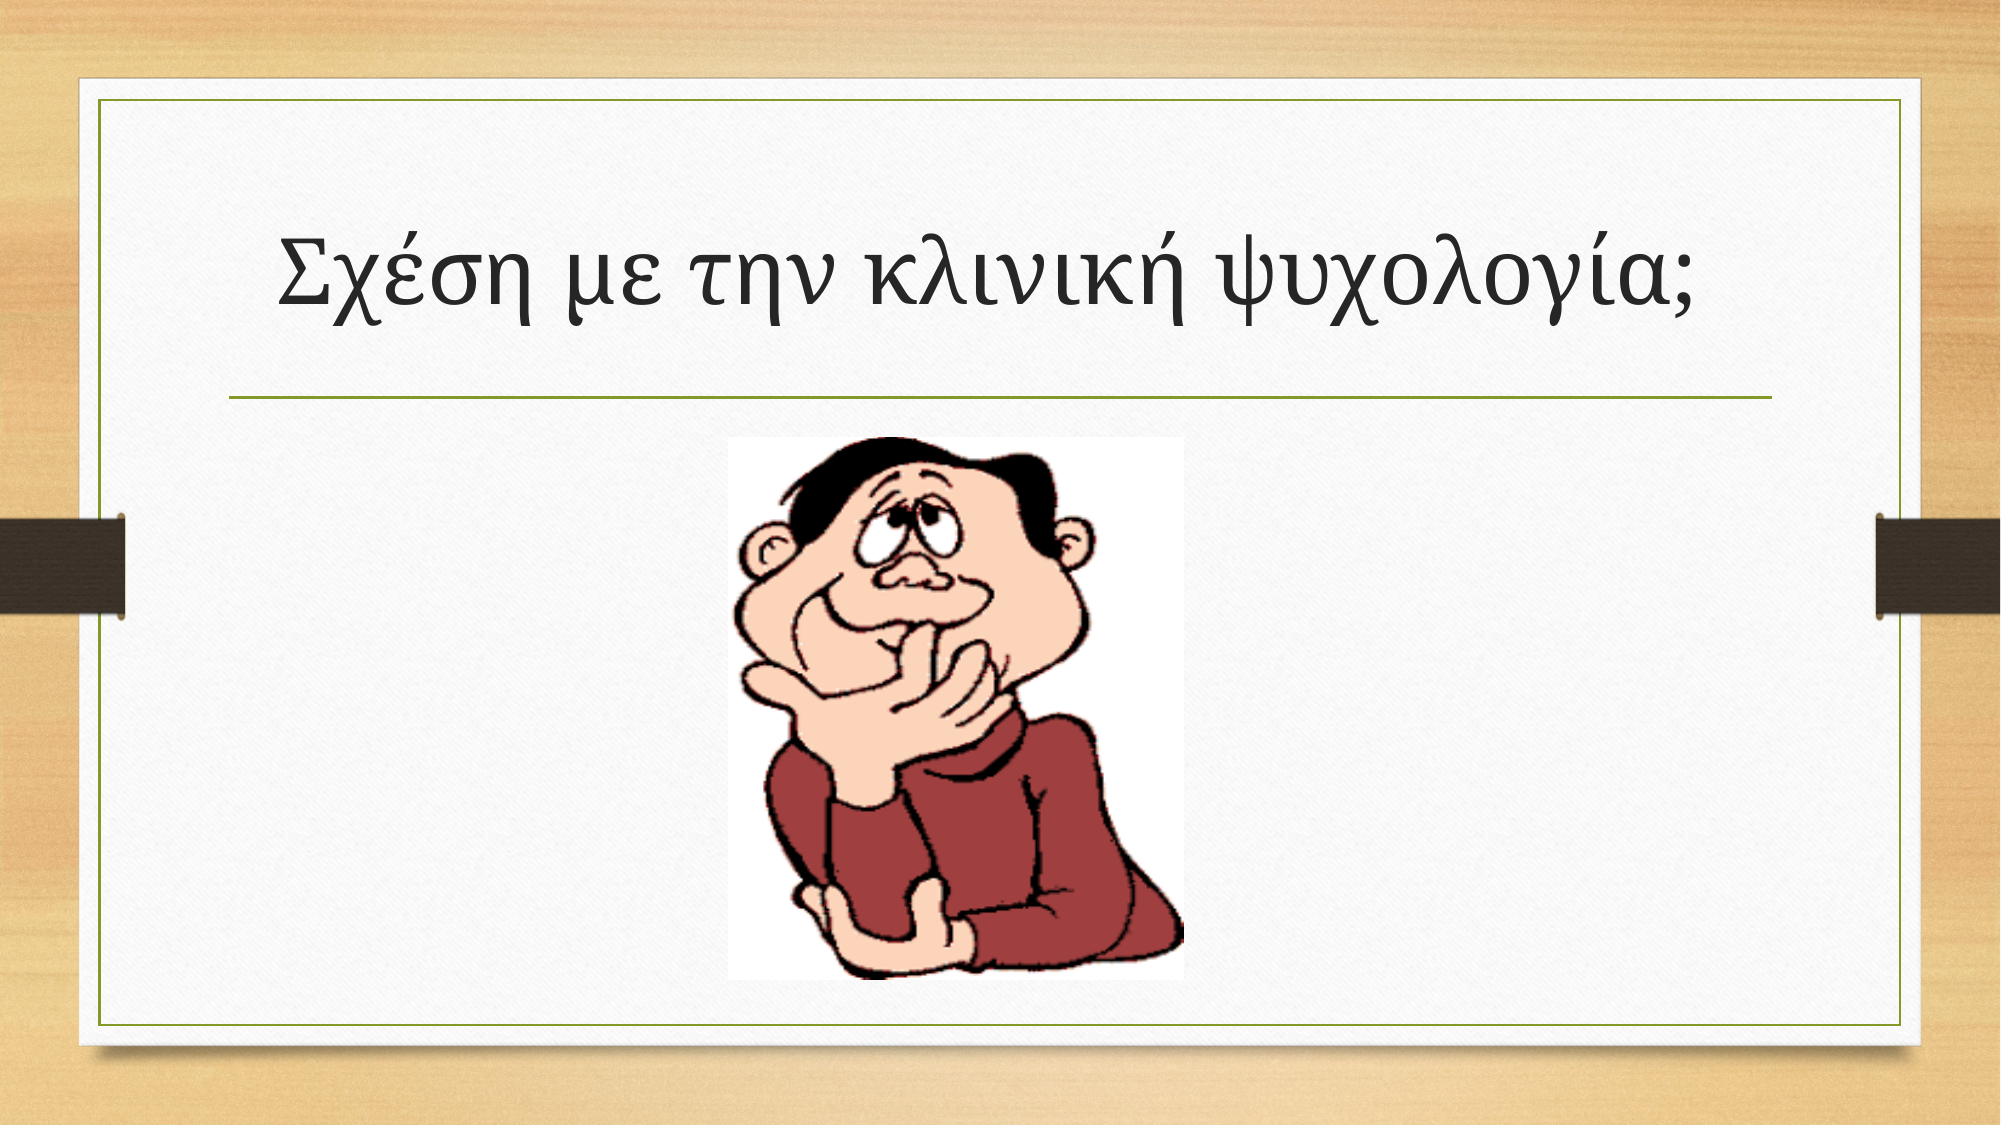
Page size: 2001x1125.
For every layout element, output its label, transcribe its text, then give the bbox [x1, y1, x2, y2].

picture [728, 437, 1184, 980]
title Σχέση με την κλινική ψυχολογία; [212, 161, 1788, 376]
